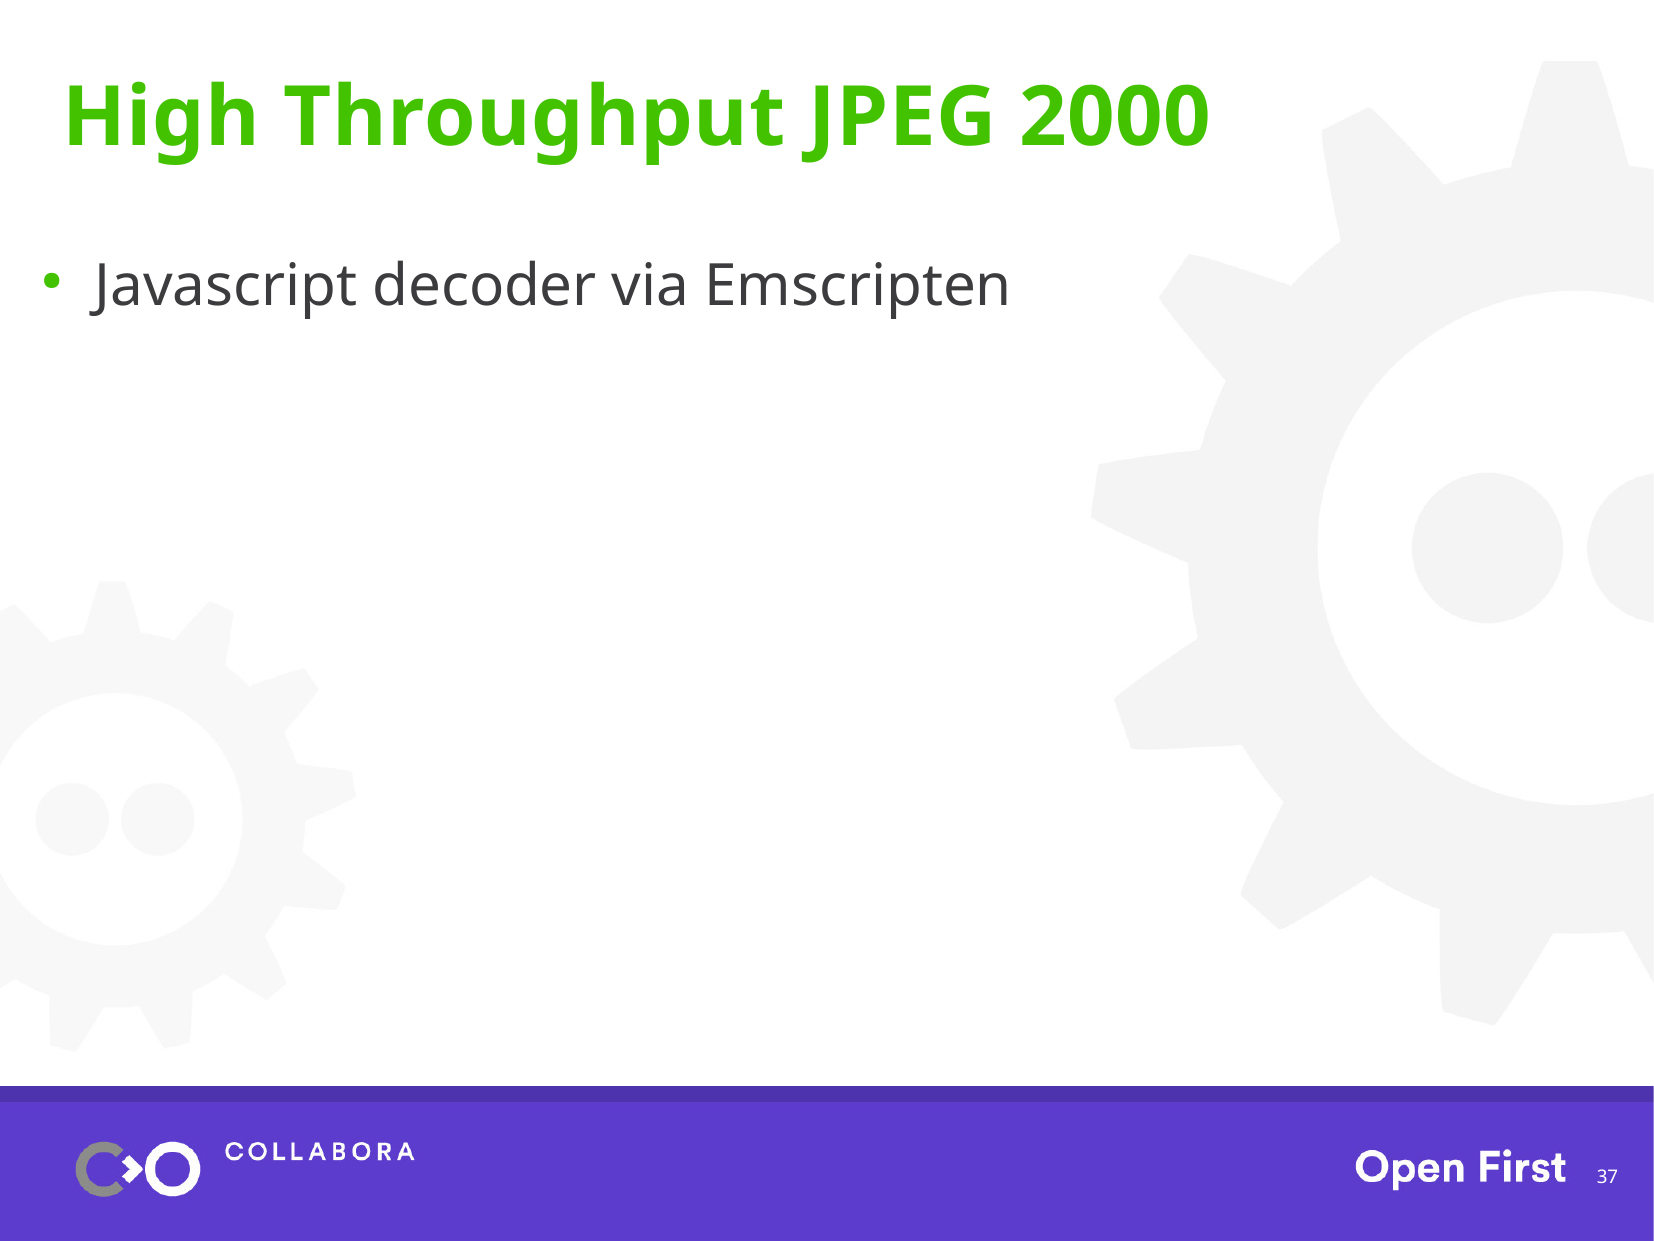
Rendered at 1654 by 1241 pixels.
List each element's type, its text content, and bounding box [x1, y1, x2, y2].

title High Throughput JPEG 2000 [62, 62, 1638, 138]
list Javascript decoder via Emscripten [23, 177, 1595, 1016]
picture [0, 0, 1654, 1241]
